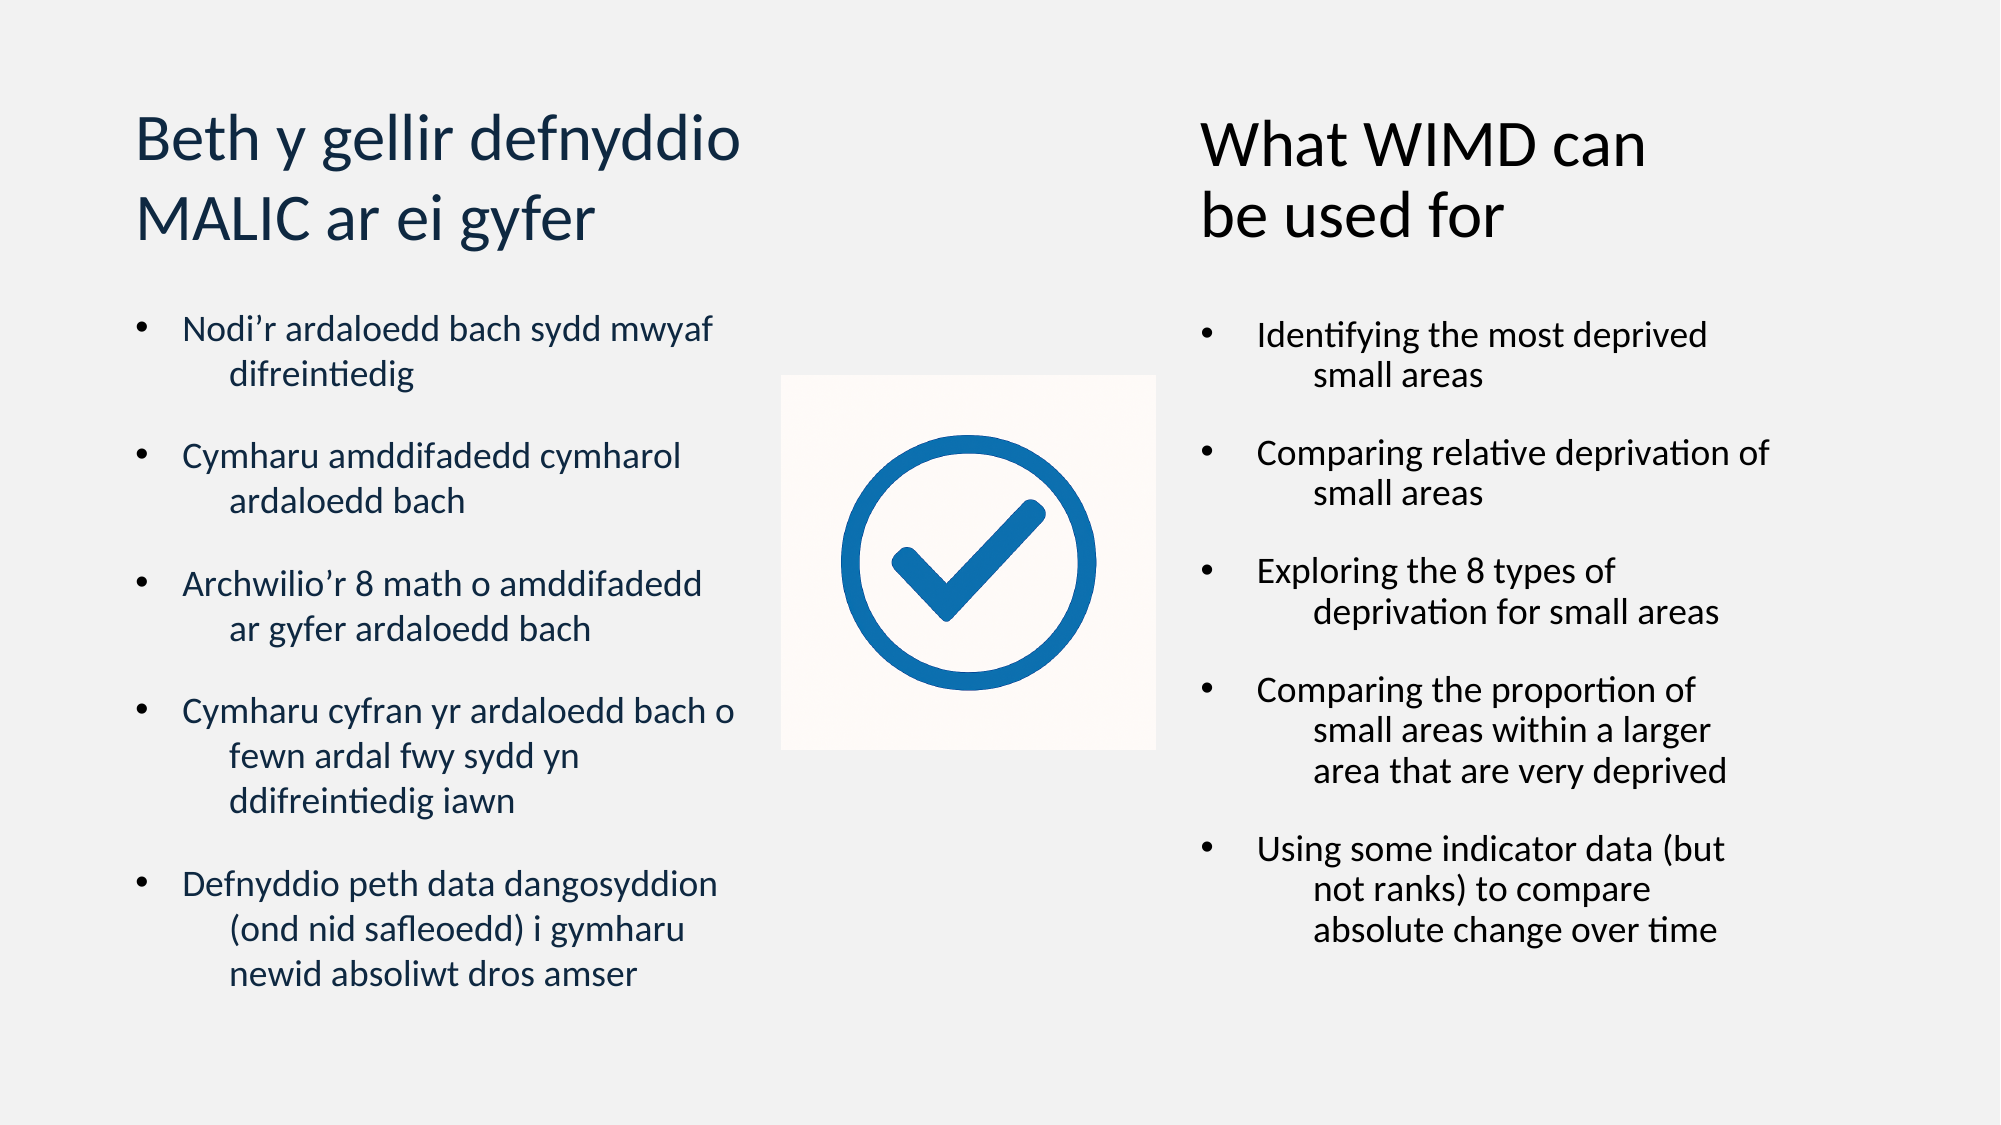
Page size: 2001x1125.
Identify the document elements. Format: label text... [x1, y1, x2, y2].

picture [781, 375, 1156, 750]
title What WIMD can be used for [1185, 86, 1734, 275]
text_box Identifying the most deprived small areas Comparing relative deprivation of small areas Exploring the 8 types of deprivation for small areas Comparing the proportion of small areas within a larger area that are very deprived Using some indicator data (but not ranks) to compare absolute change over time [1185, 307, 1791, 1085]
text_box Nodi’r ardaloedd bach sydd mwyaf difreintiedig Cymharu amddifadedd cymharol ardaloedd bach Archwilio’r 8 math o amddifadedd ar gyfer ardaloedd bach Cymharu cyfran yr ardaloedd bach o fewn ardal fwy sydd yn ddifreintiedig iawn Defnyddio peth data dangosyddion (ond nid safleoedd) i gymharu newid absoliwt dros amser [120, 296, 753, 1009]
text_box Beth y gellir defnyddio MALIC ar ei gyfer [120, 86, 815, 264]
